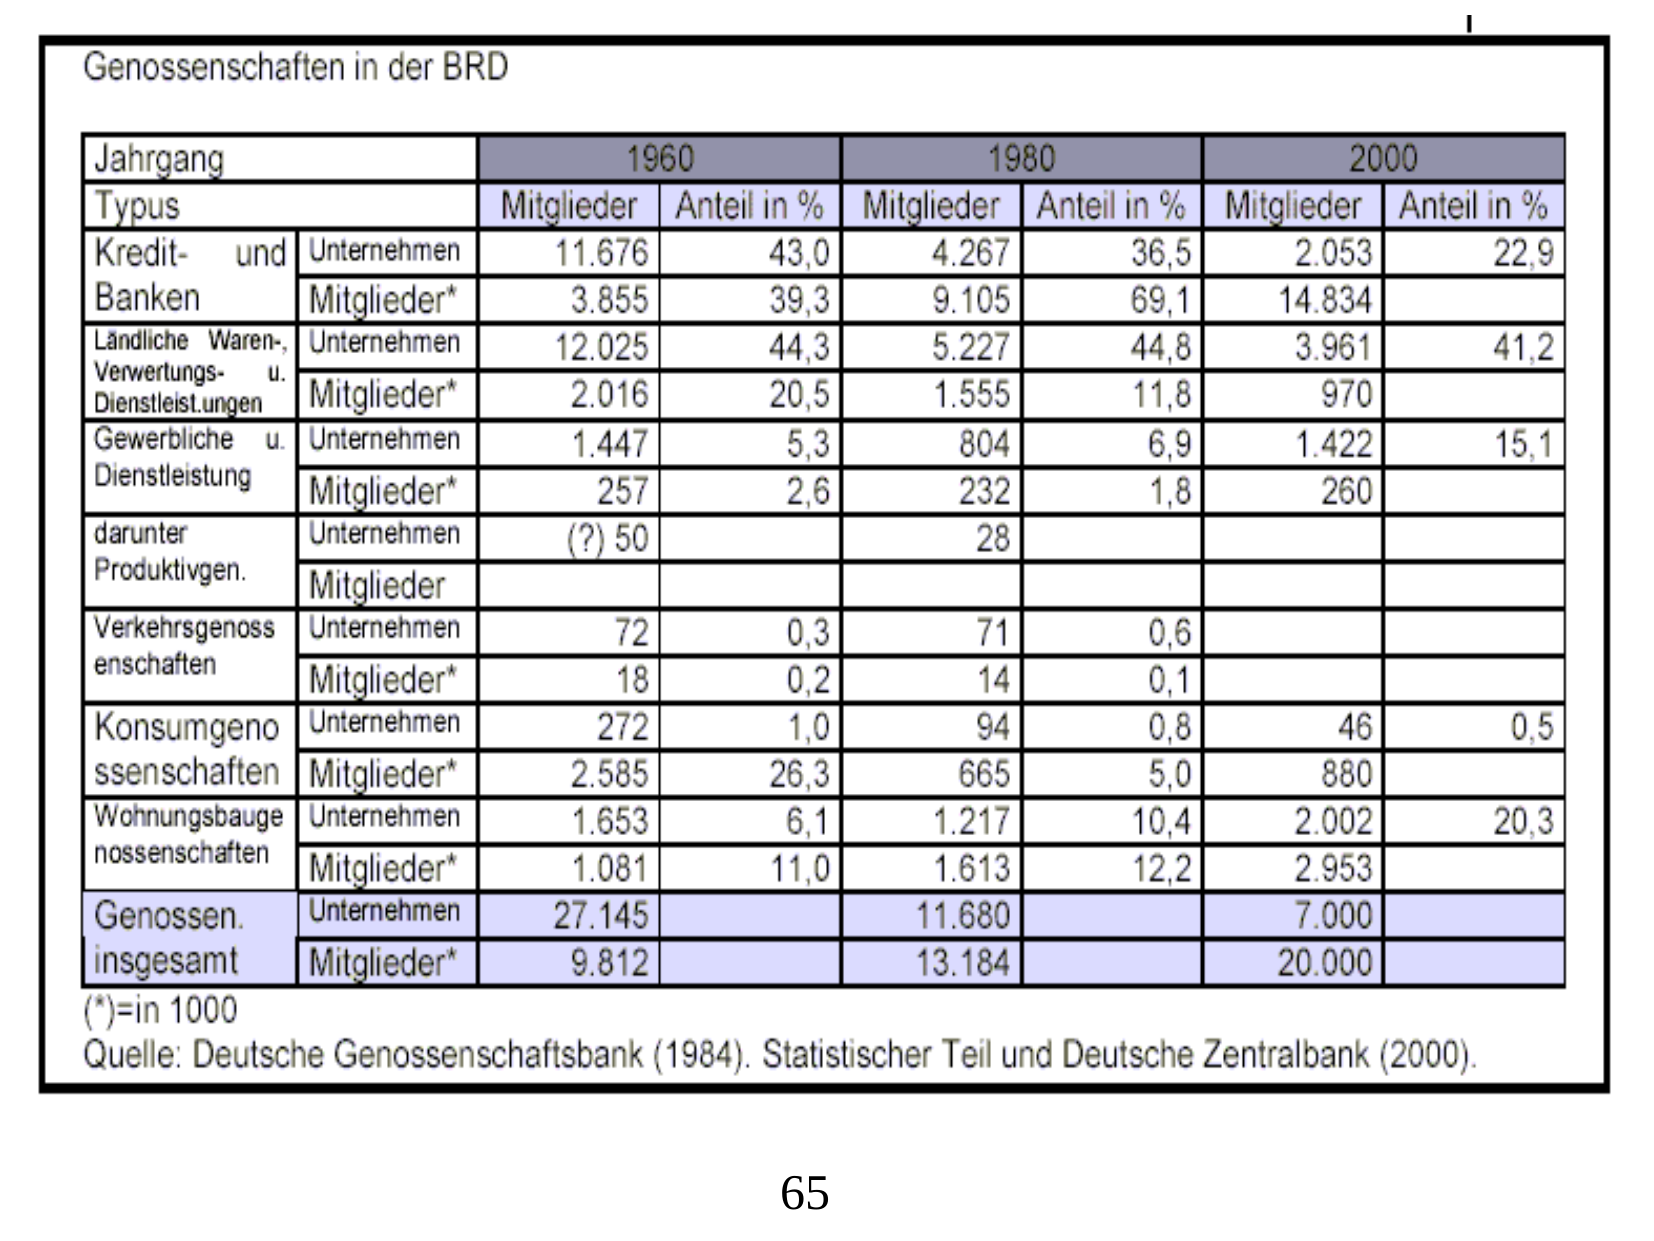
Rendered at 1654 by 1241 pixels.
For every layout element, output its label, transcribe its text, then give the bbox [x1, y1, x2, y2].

text_box <Nummer> [780, 1161, 1016, 1223]
picture [10, 15, 1640, 1131]
